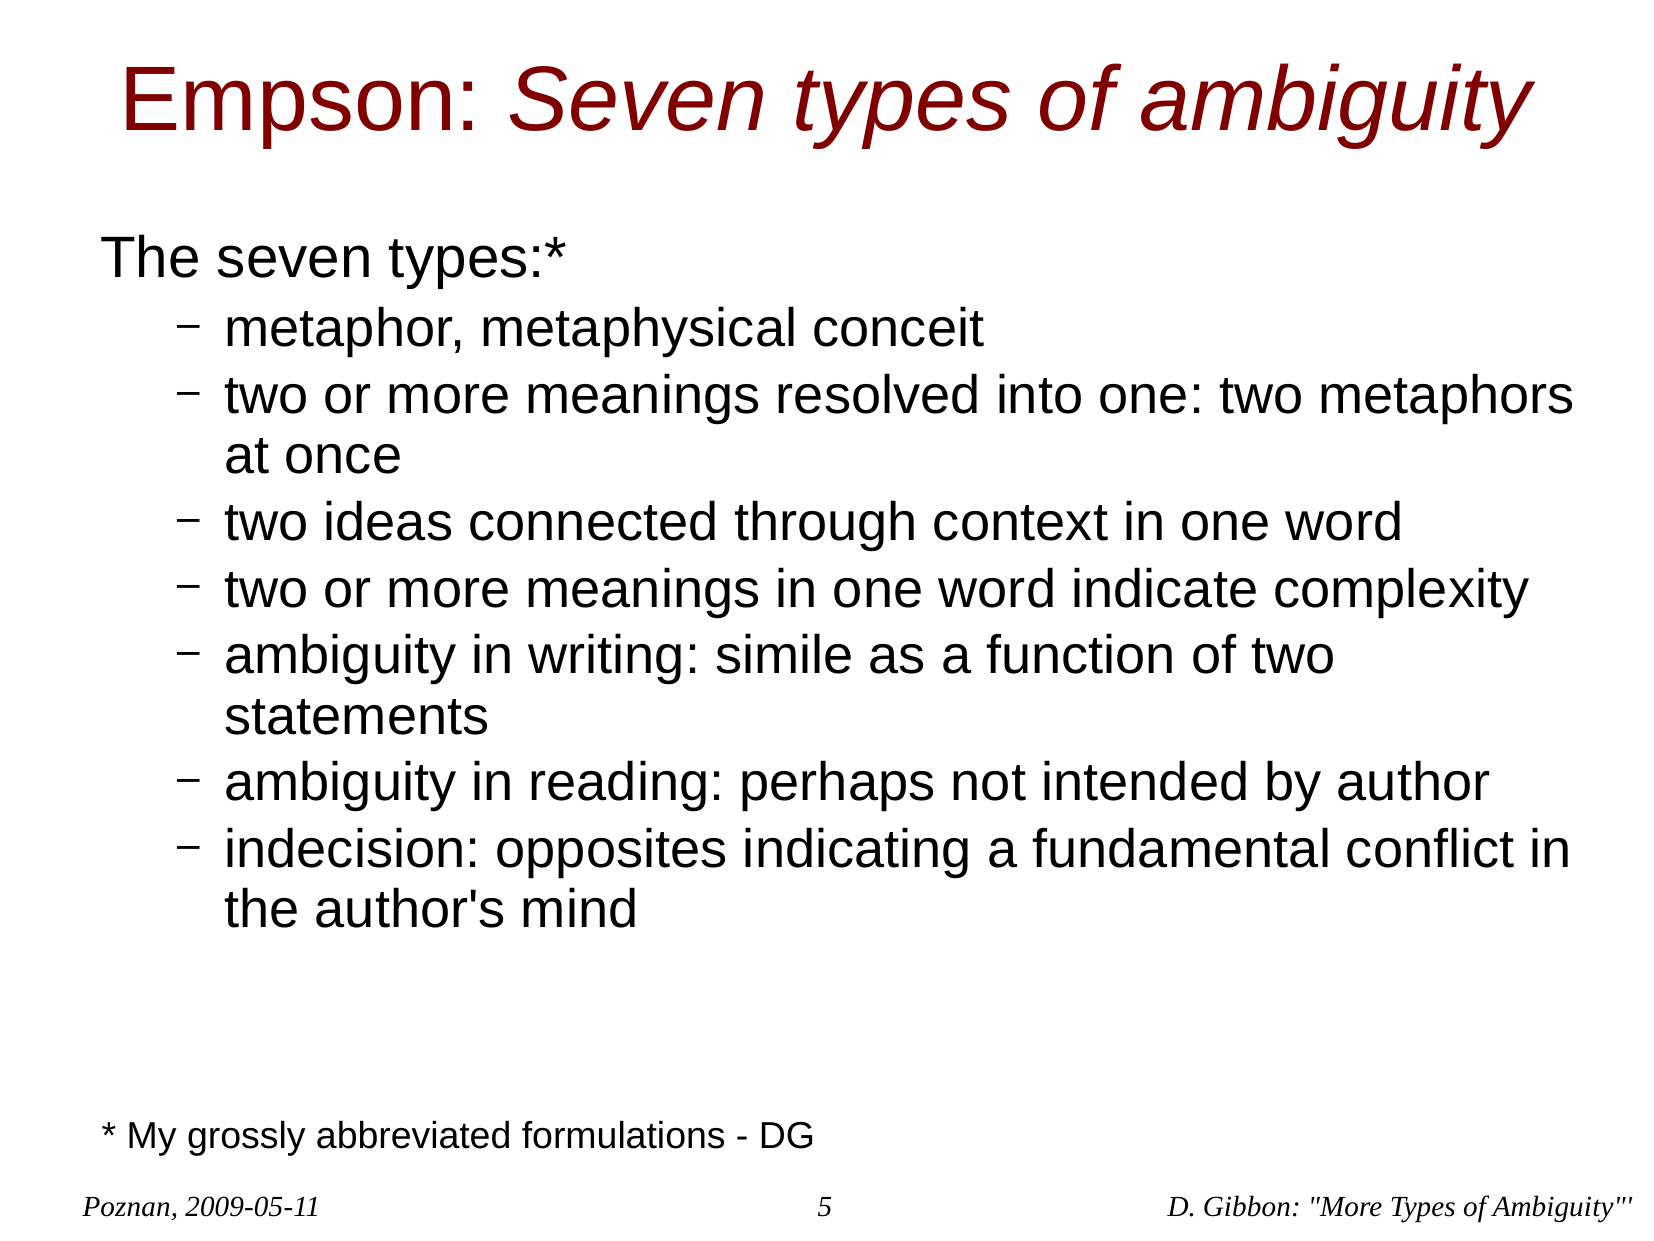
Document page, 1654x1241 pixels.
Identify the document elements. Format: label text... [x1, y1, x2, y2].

text_box * My grossly abbreviated formulations - DG [86, 1107, 863, 1165]
title Empson: Seven types of ambiguity [0, 23, 1653, 174]
list The seven types:* metaphor, metaphysical conceit two or more meanings resolved into one: two metaphors at once two ideas connected through context in one word two or more meanings in one word indicate complexity ambiguity in writing: simile as a function of two statements ambiguity in reading: perhaps not intended by author indecision: opposites indicating a fundamental conflict in the author's mind [82, 225, 1612, 940]
